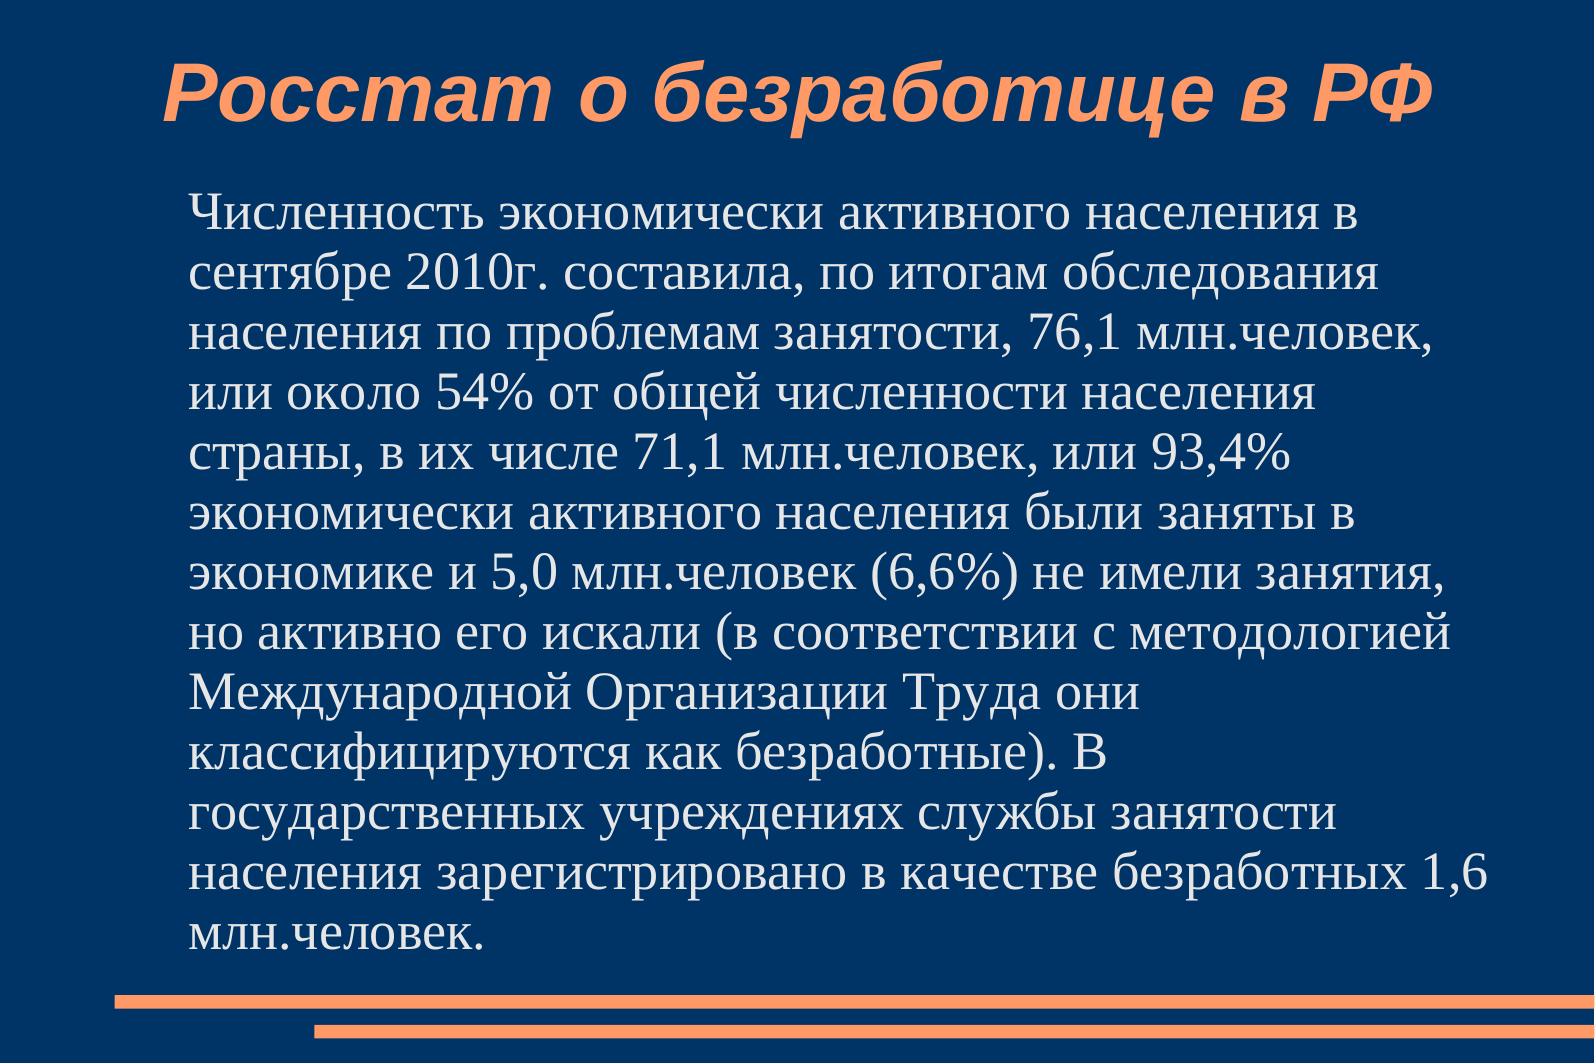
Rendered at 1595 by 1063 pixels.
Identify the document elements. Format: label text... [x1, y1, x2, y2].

list Численность экономически активного населения в сентябре 2010г. составила, по итогам обследования населения по проблемам занятости, 76,1 млн.человек, или около 54% от общей численности населения страны, в их числе 71,1 млн.человек, или 93,4% экономически активного населения были заняты в экономике и 5,0 млн.человек (6,6%) не имели занятия, но активно его искали (в соответствии с методологией Международной Организации Труда они классифицируются как безработные). В государственных учреждениях службы занятости населения зарегистрировано в качестве безработных 1,6 млн.человек. [117, 181, 1505, 975]
title Росстат о безработице в РФ [117, 4, 1479, 181]
